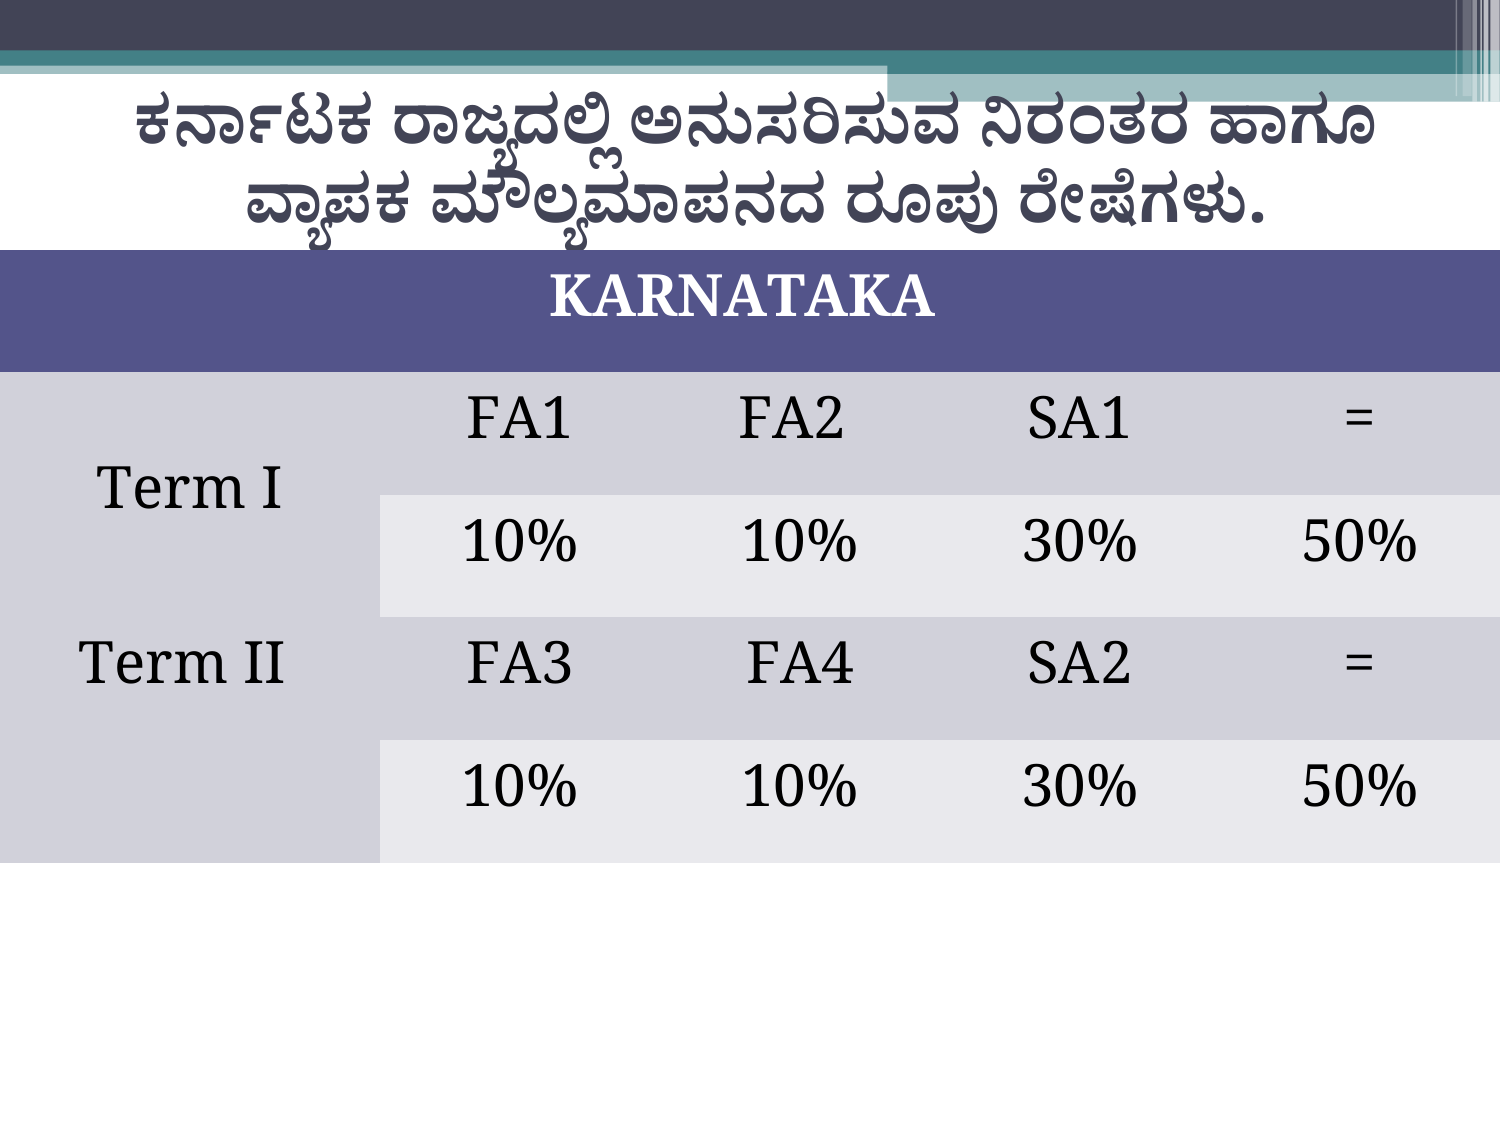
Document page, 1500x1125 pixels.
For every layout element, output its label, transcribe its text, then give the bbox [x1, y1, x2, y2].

table_cell 10% [660, 495, 940, 617]
table_cell Term II [0, 617, 380, 863]
table_cell 50% [1220, 495, 1500, 617]
table_cell 10% [380, 740, 660, 863]
table_cell FA1 [380, 372, 660, 495]
table_cell 30% [940, 740, 1220, 863]
table_cell SA1 [940, 372, 1220, 495]
table_cell Term I [0, 372, 380, 617]
table_cell FA2 [660, 372, 940, 495]
table_cell = [1220, 617, 1500, 740]
table_cell SA2 [940, 617, 1220, 740]
table_cell 10% [380, 495, 660, 617]
table_cell 10% [660, 740, 940, 863]
table_cell FA4 [660, 617, 940, 740]
title ಕರ್ನಾಟಕ ರಾಜ್ಯದಲ್ಲಿ ಅನುಸರಿಸುವ ನಿರಂತರ ಹಾಗೂ ವ್ಯಾಪಕ ಮೌಲ್ಯಮಾಪನದ ರೂಪು ರೇಷೆಗಳು. [37, 50, 1476, 250]
table_cell 50% [1220, 740, 1500, 863]
table_header KARNATAKA [0, 250, 1500, 372]
table_cell = [1220, 372, 1500, 495]
table_cell FA3 [380, 617, 660, 740]
table_cell 30% [940, 495, 1220, 617]
